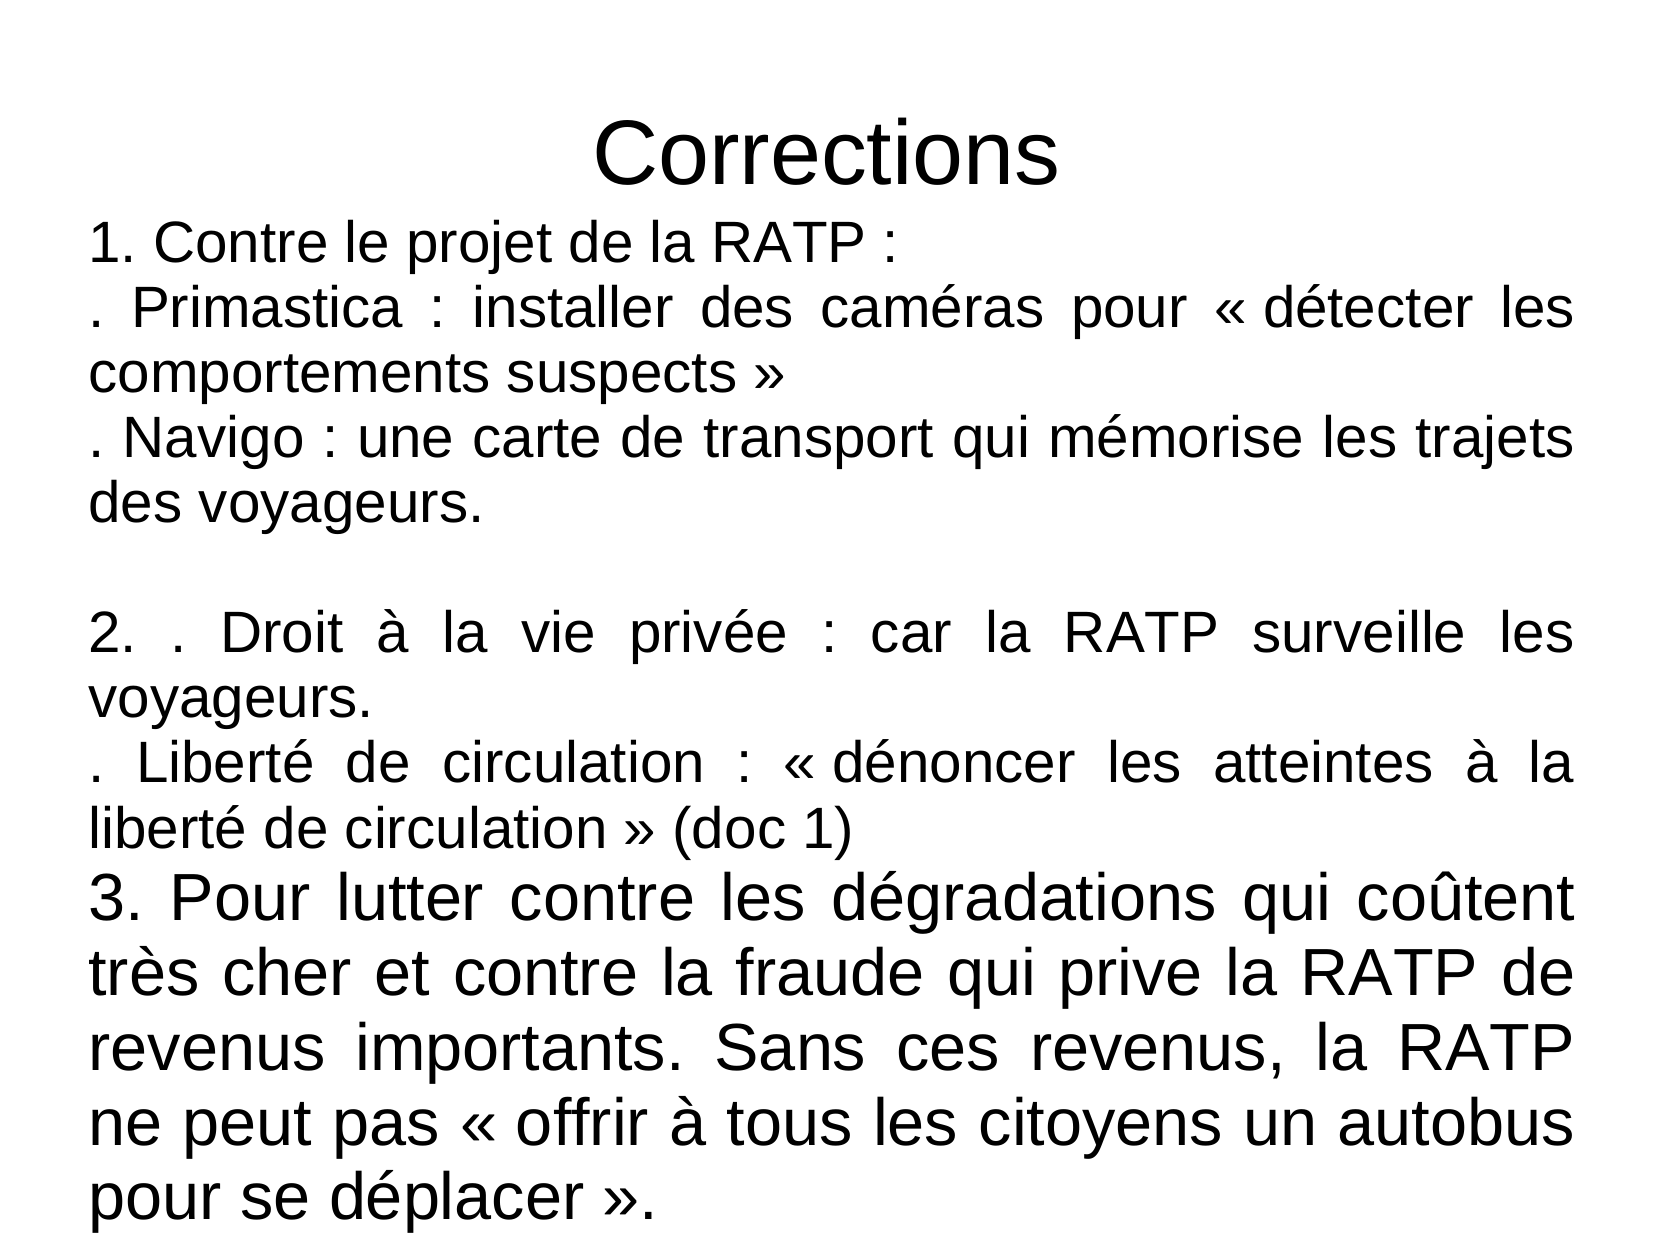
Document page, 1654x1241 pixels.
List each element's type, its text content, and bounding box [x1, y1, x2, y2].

title Corrections [82, 56, 1571, 250]
subtitle 1. Contre le projet de la RATP : . Primastica : installer des caméras pour « détecter les comportements suspects » . Navigo : une carte de transport qui mémorise les trajets des voyageurs. 2. . Droit à la vie privée : car la RATP surveille les voyageurs. . Liberté de circulation : « dénoncer les atteintes à la liberté de circulation » (doc 1) 3. Pour lutter contre les dégradations qui coûtent très cher et contre la fraude qui prive la RATP de revenus importants. Sans ces revenus, la RATP ne peut pas « offrir à tous les citoyens un autobus pour se déplacer ». [88, 211, 1577, 1233]
